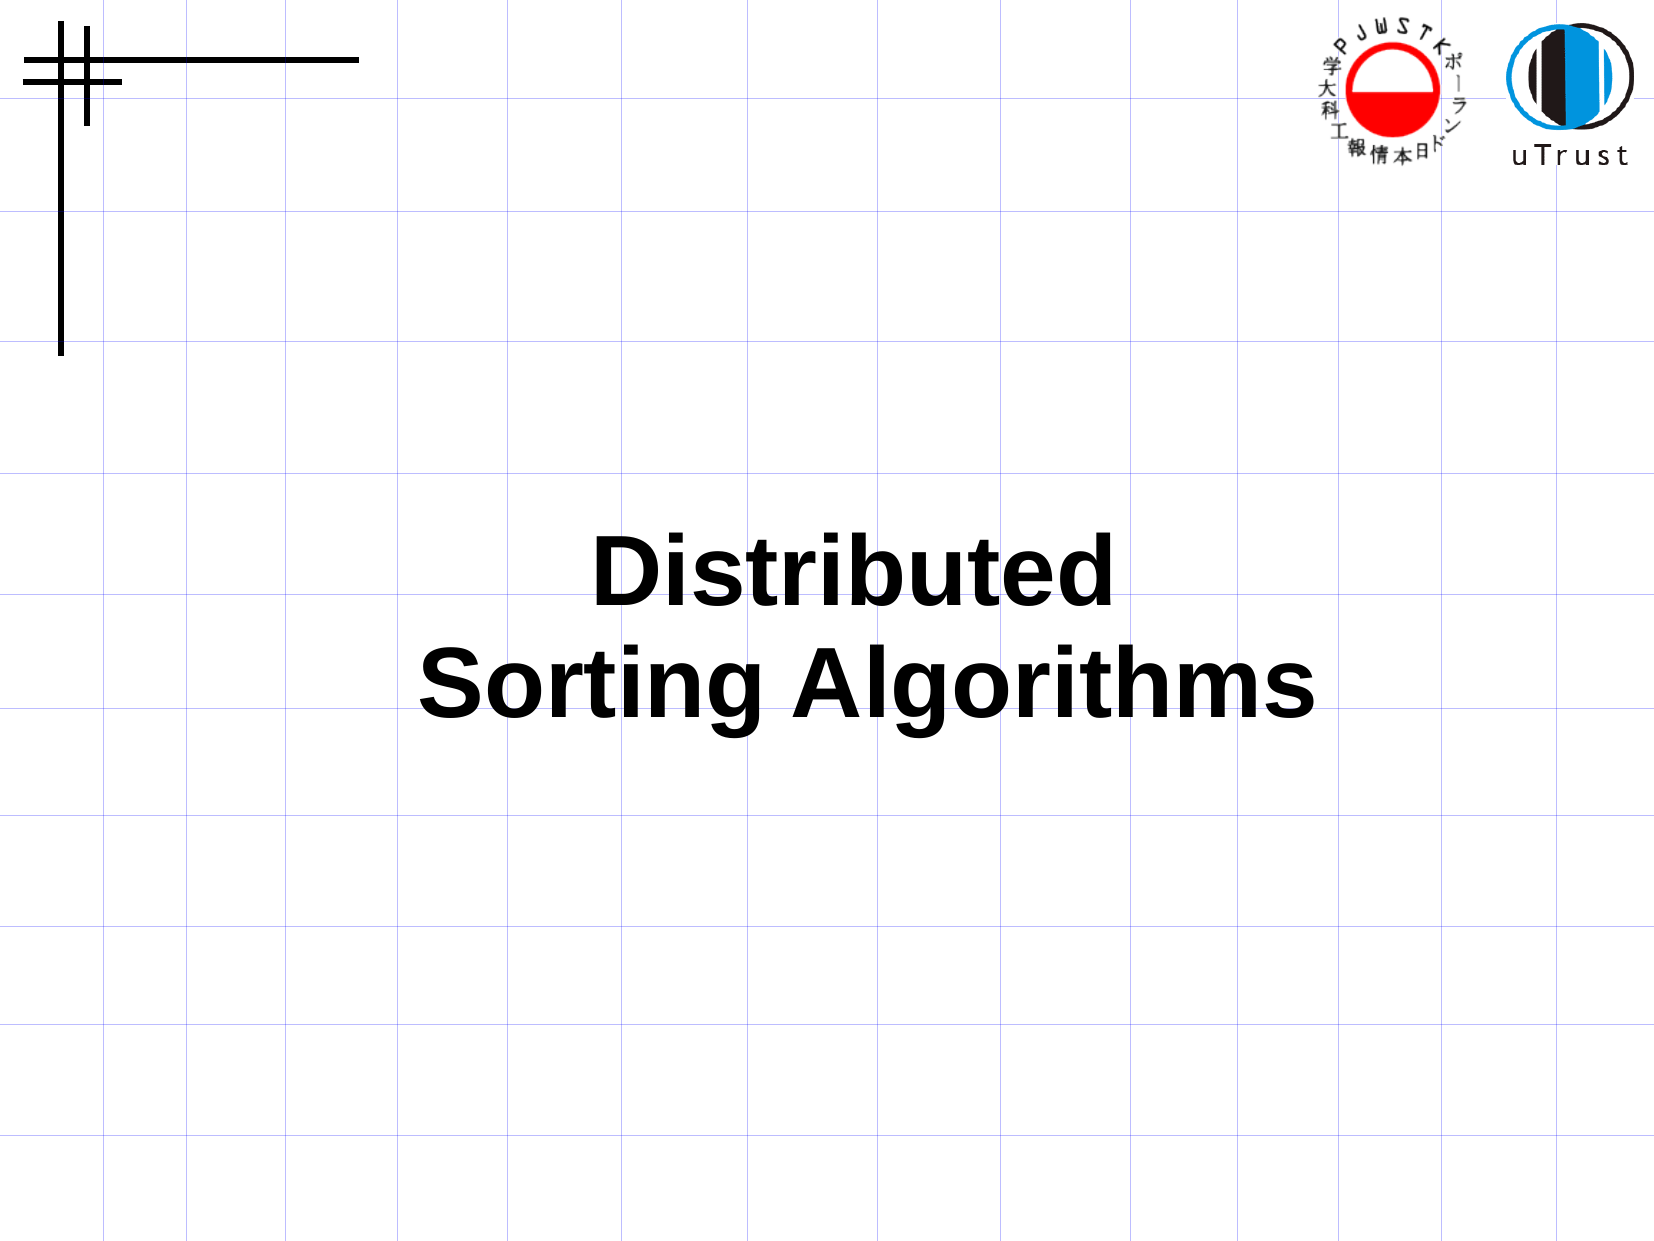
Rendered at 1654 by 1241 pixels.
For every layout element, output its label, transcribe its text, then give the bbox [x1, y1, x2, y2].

picture [1506, 23, 1634, 165]
text_box Distributed Sorting Algorithms [200, 507, 1536, 892]
picture [1304, 0, 1479, 178]
picture [1512, 30, 1565, 125]
